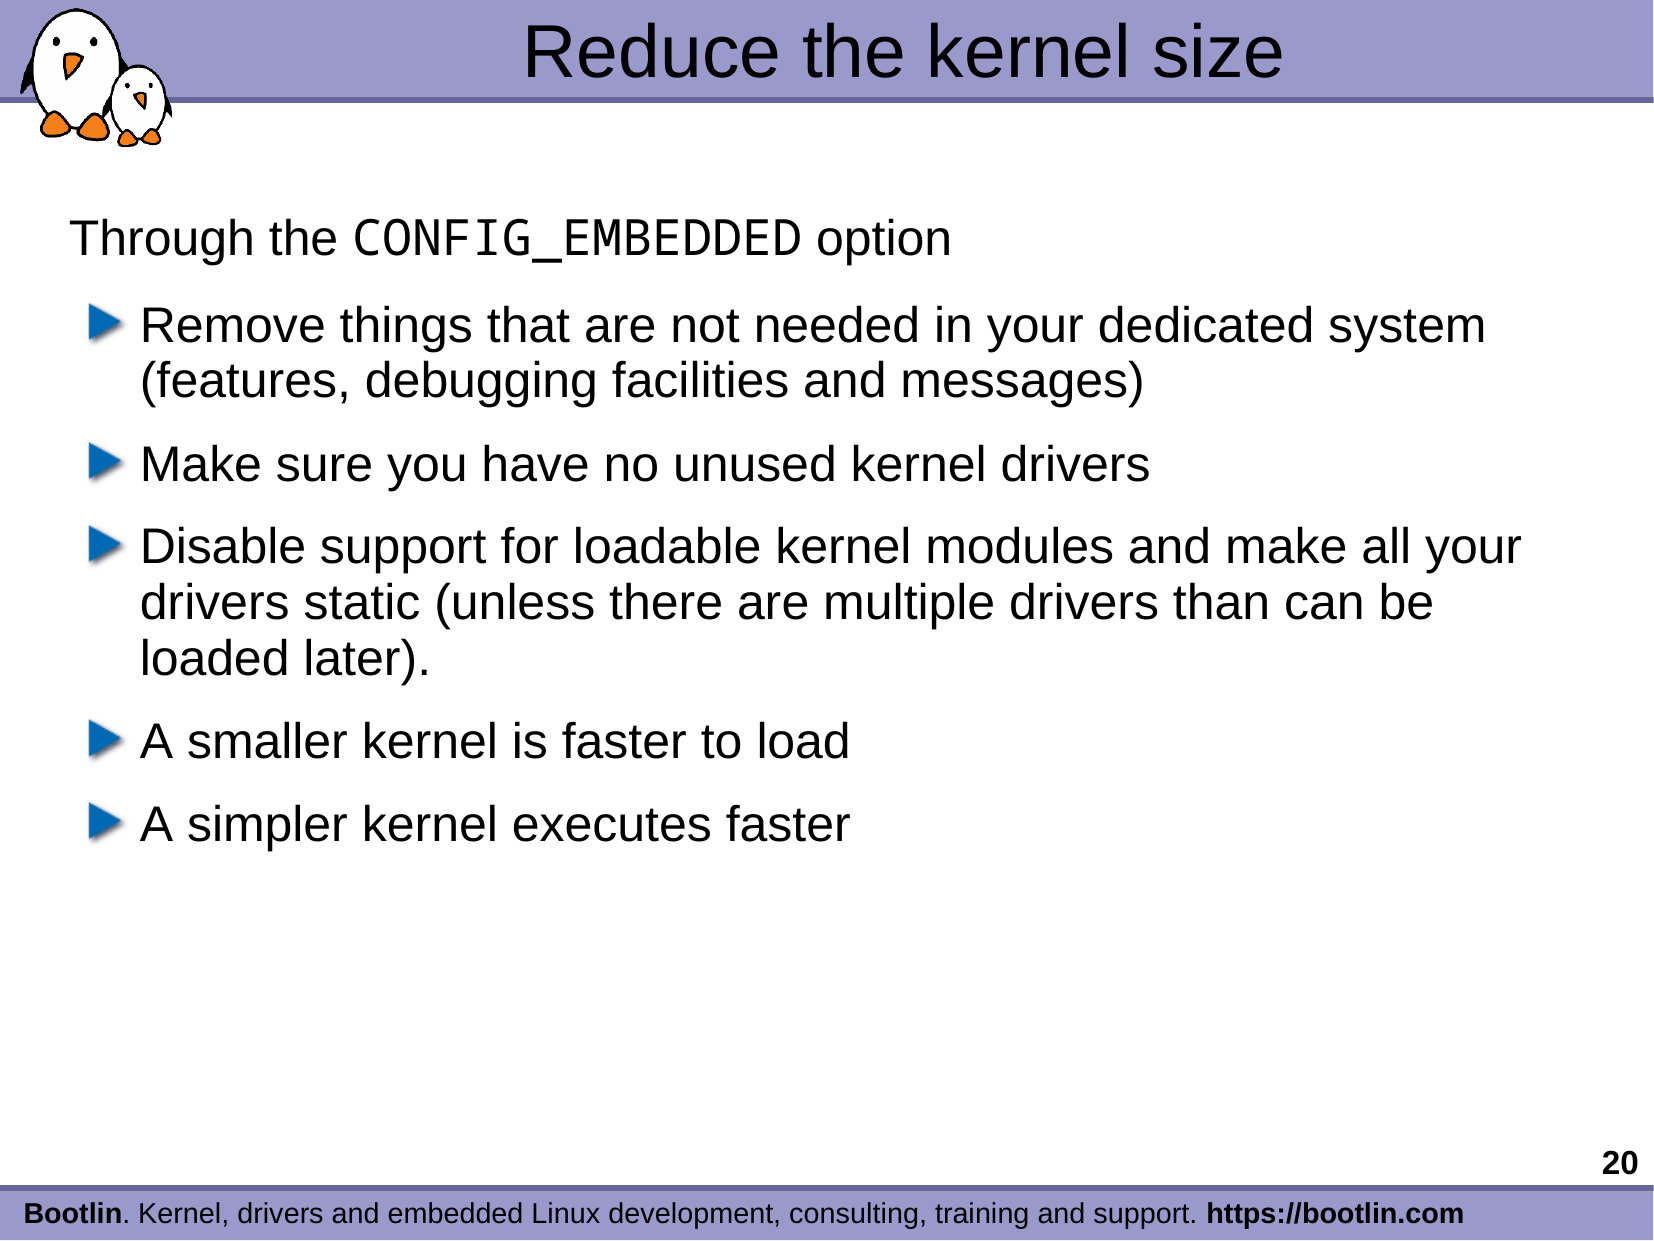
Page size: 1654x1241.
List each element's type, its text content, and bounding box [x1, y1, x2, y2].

list Through the CONFIG_EMBEDDED option Remove things that are not needed in your dedicated system (features, debugging facilities and messages) Make sure you have no unused kernel drivers Disable support for loadable kernel modules and make all your drivers static (unless there are multiple drivers than can be loaded later). A smaller kernel is faster to load A simpler kernel executes faster [68, 201, 1592, 1118]
title Reduce the kernel size [178, 5, 1631, 97]
picture [20, 8, 172, 147]
